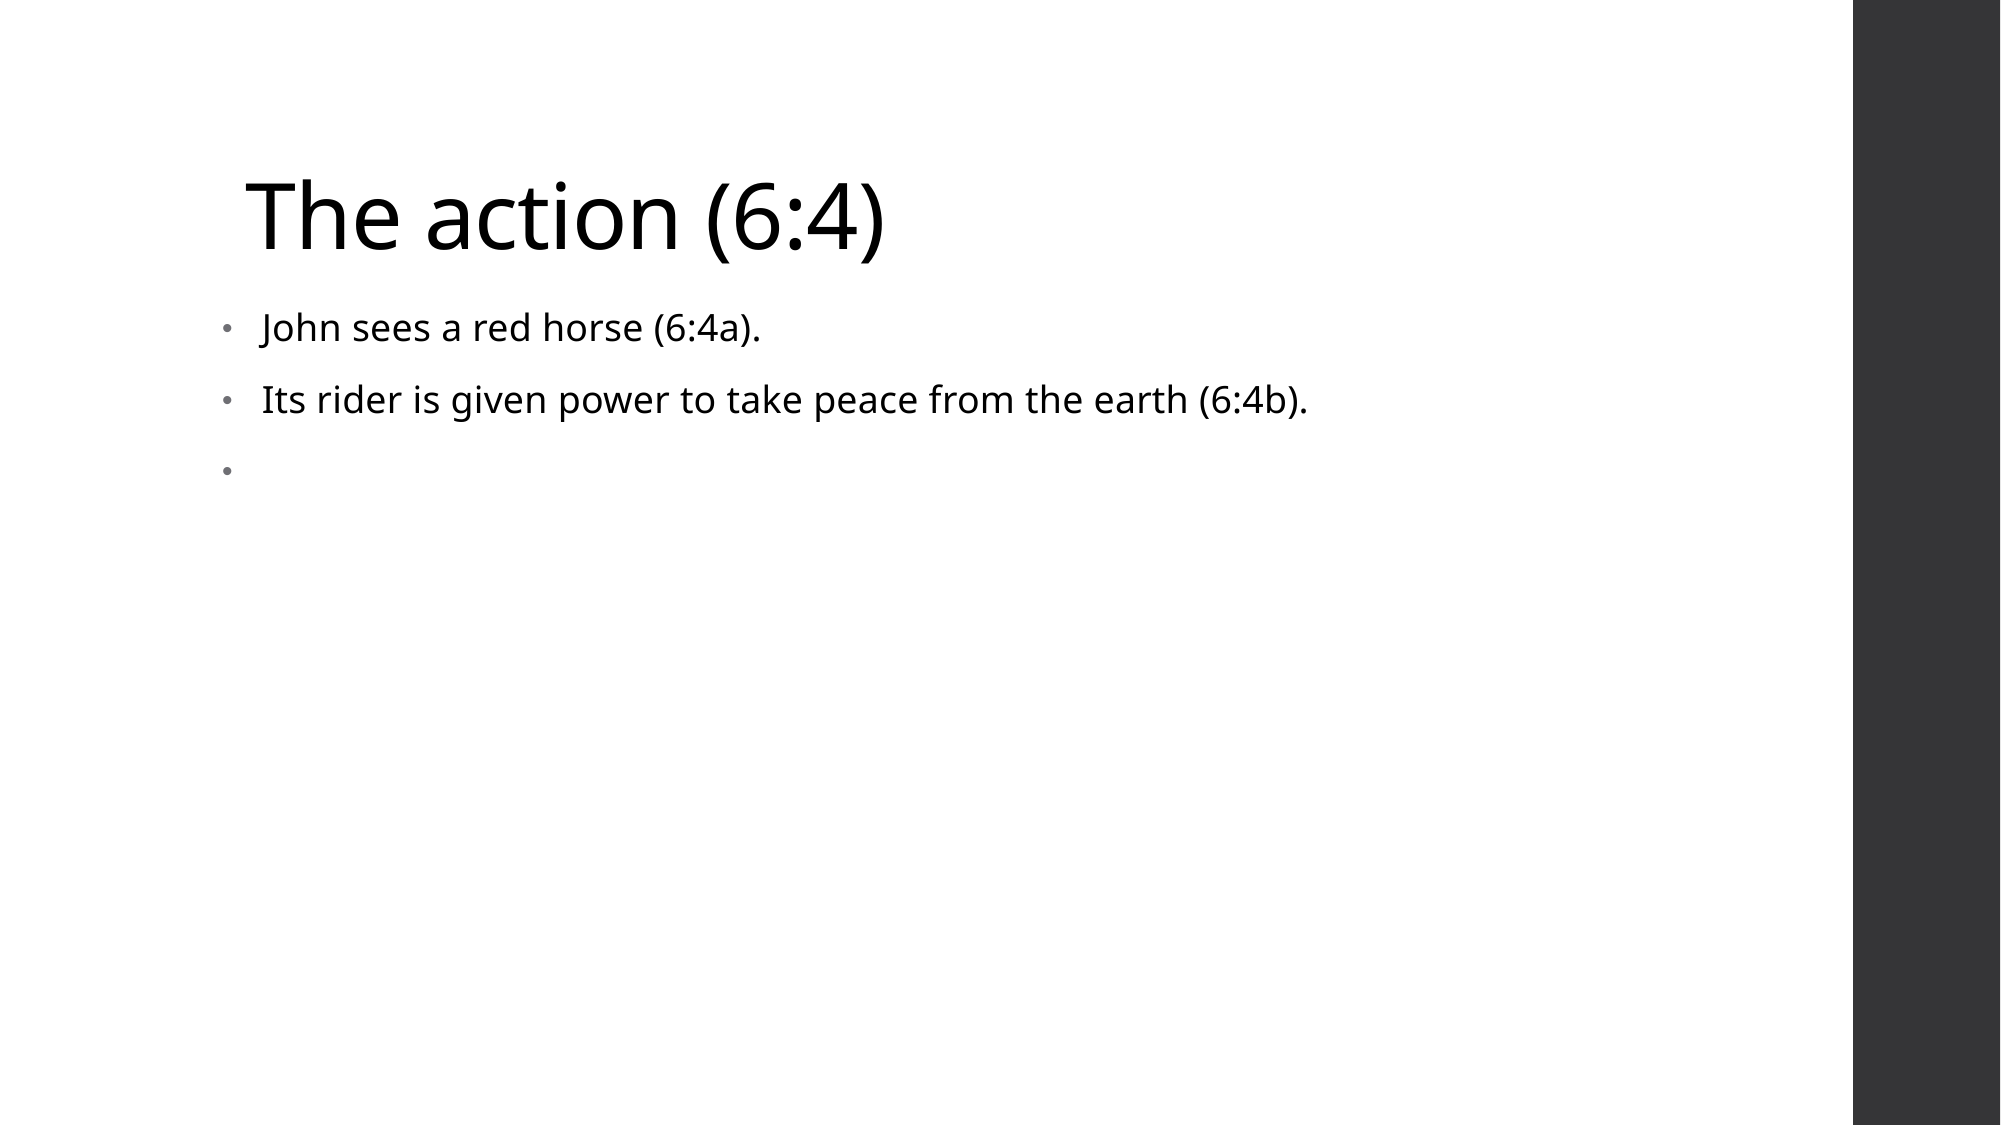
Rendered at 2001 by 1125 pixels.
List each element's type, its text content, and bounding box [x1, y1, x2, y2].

list John sees a red horse (6:4a). Its rider is given power to take peace from the earth (6:4b). [206, 299, 1617, 1014]
title The action (6:4) [206, 60, 1797, 278]
